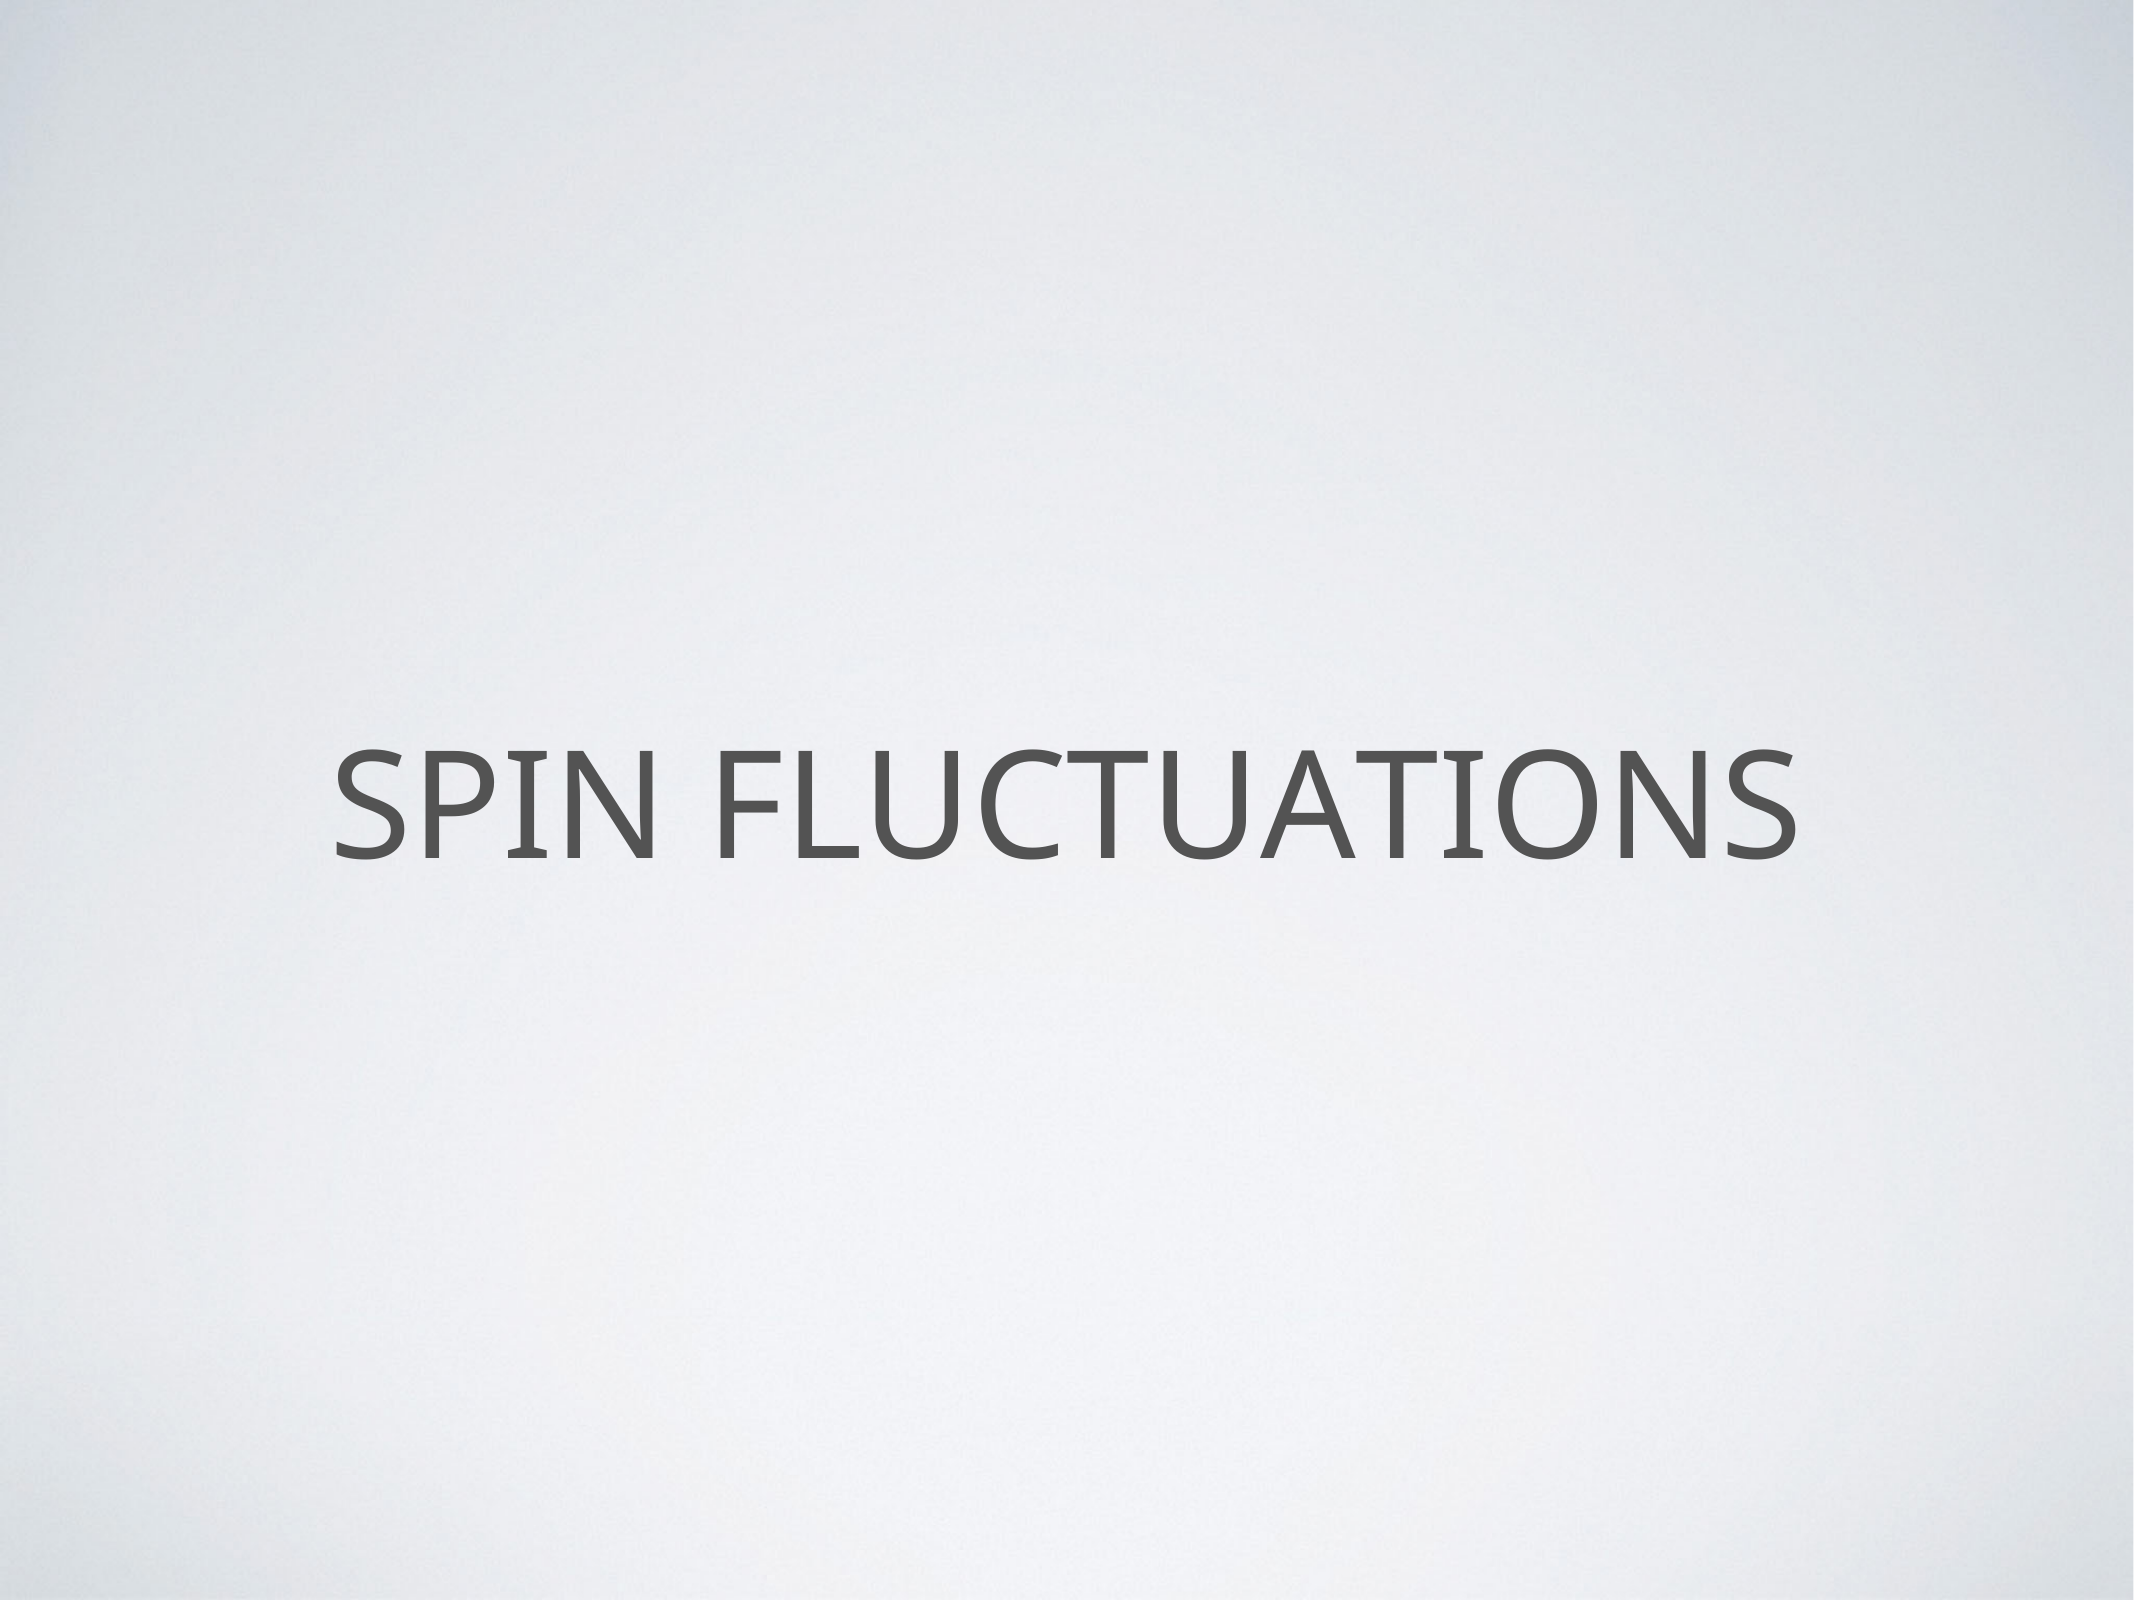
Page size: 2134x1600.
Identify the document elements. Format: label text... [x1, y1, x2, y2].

title Spin fluctuations [58, 533, 2076, 1065]
